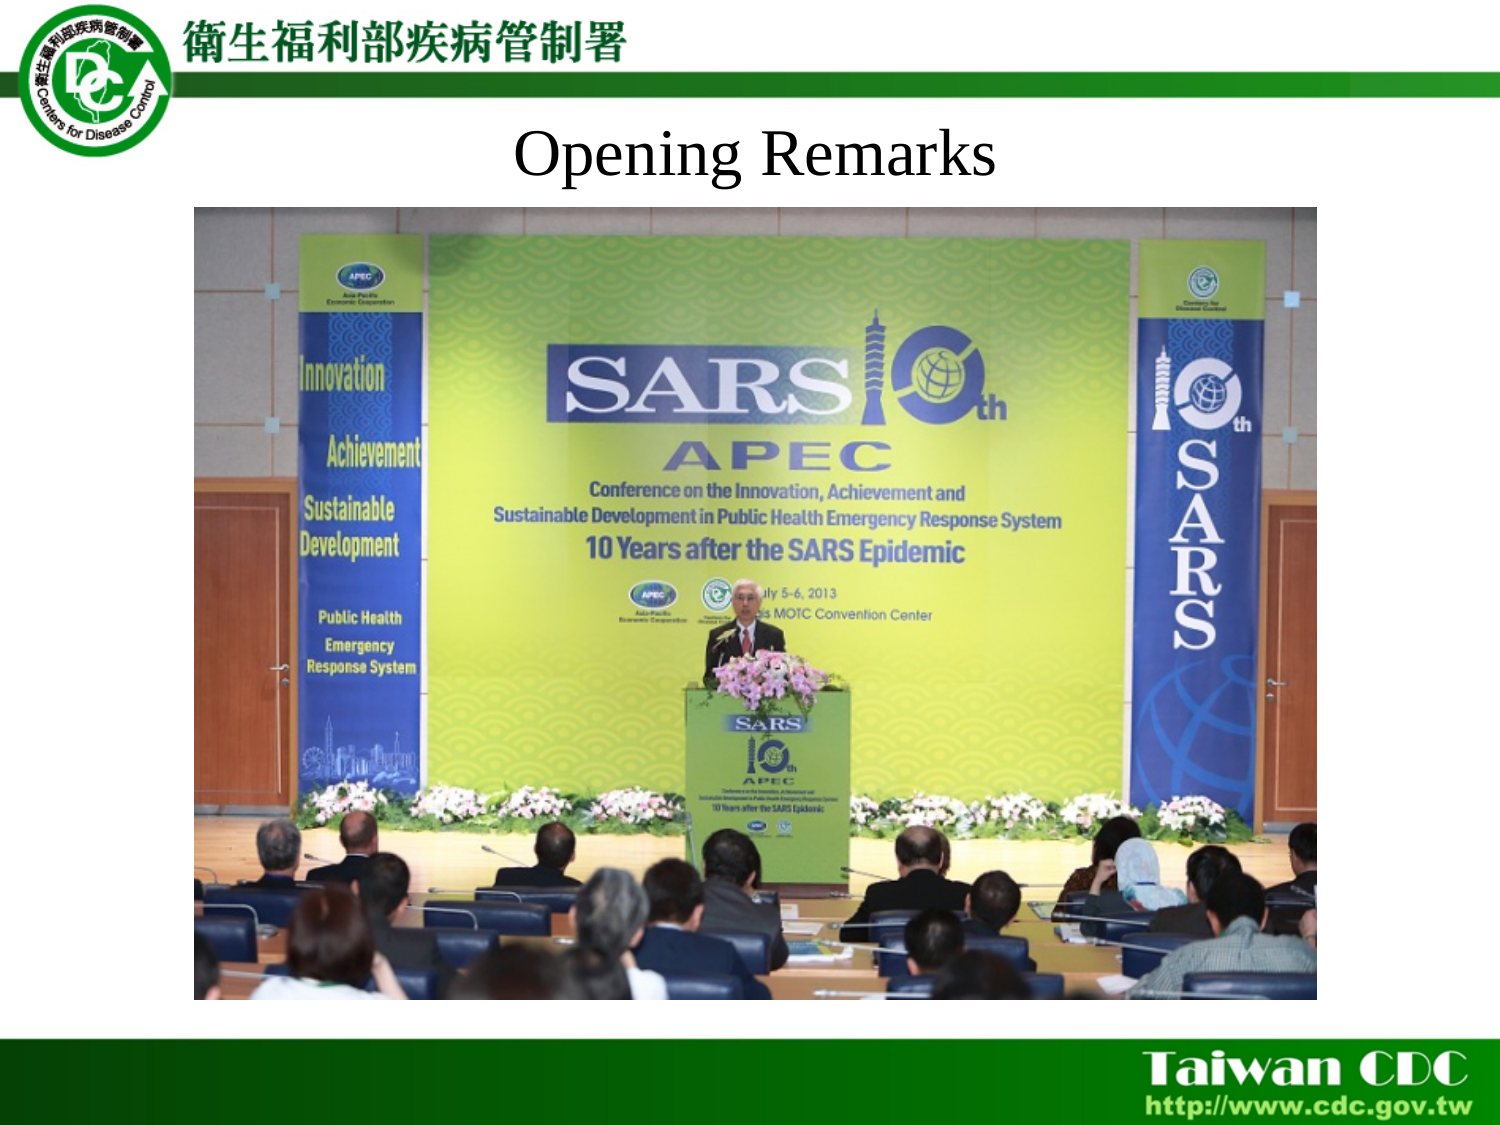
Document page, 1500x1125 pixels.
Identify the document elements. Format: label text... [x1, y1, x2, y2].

picture [194, 243, 1317, 1000]
title Opening Remarks [118, 54, 1394, 243]
